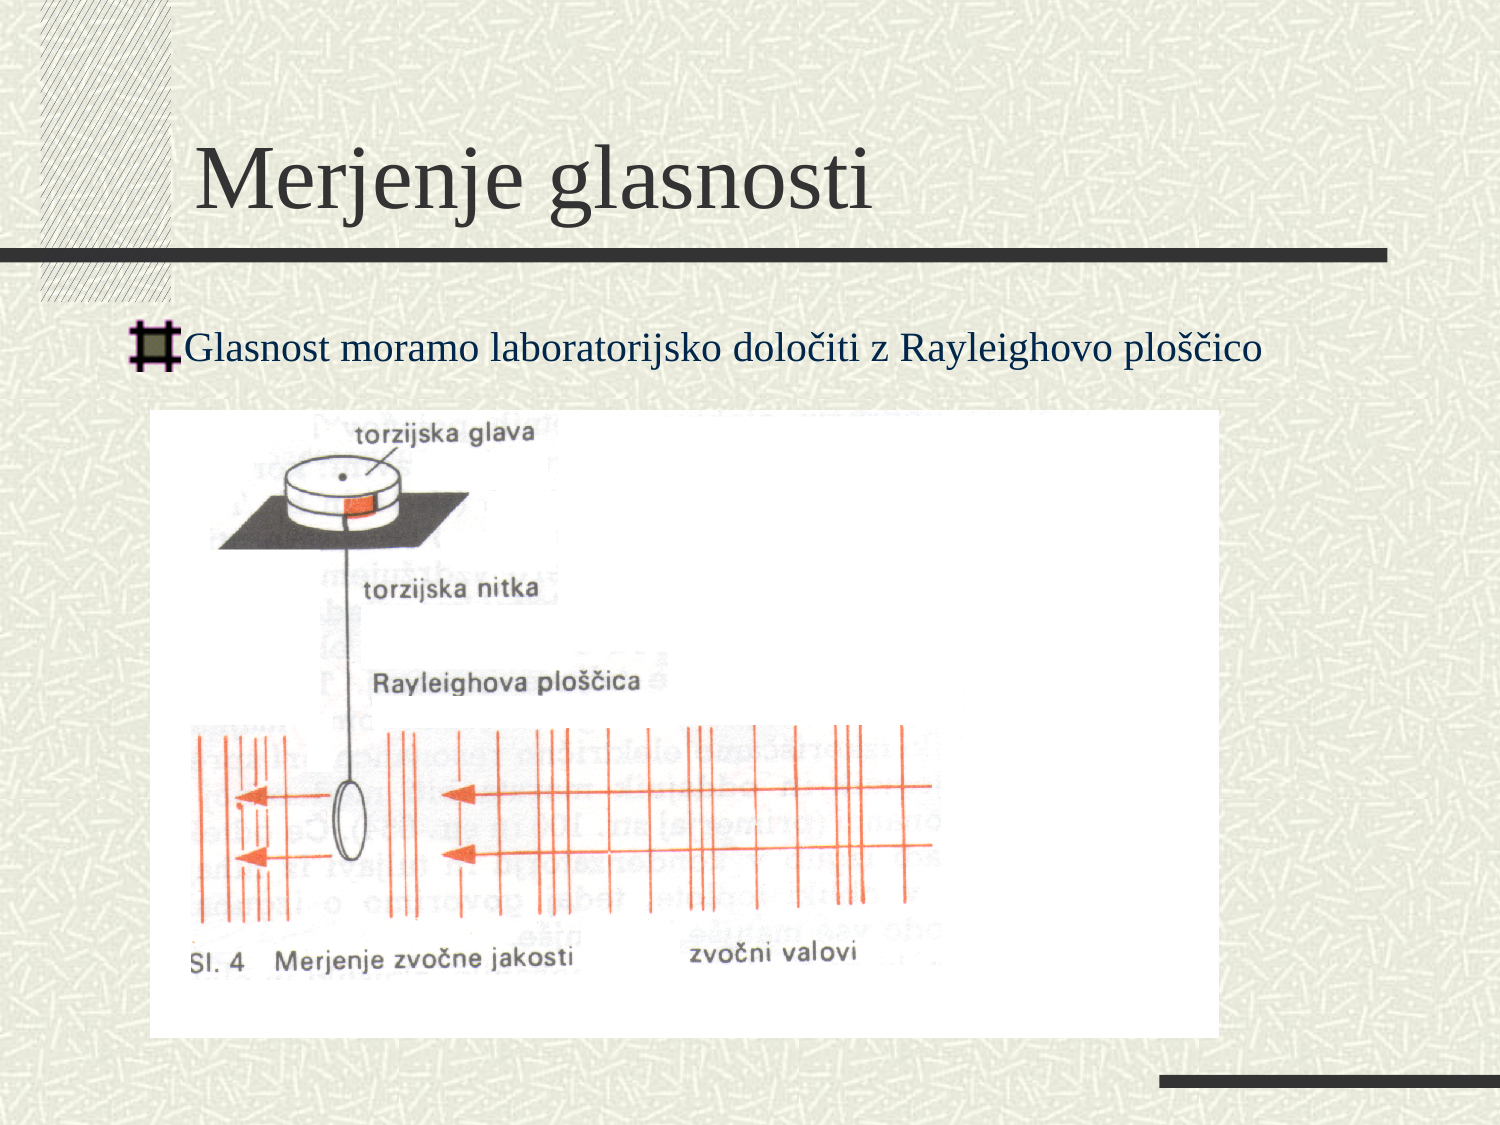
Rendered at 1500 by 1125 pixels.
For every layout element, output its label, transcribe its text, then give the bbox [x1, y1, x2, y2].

picture [0, 0, 1500, 1125]
list Glasnost moramo laboratorijsko določiti z Rayleighovo ploščico [112, 312, 1388, 425]
title Merjenje glasnosti [179, 46, 1455, 235]
